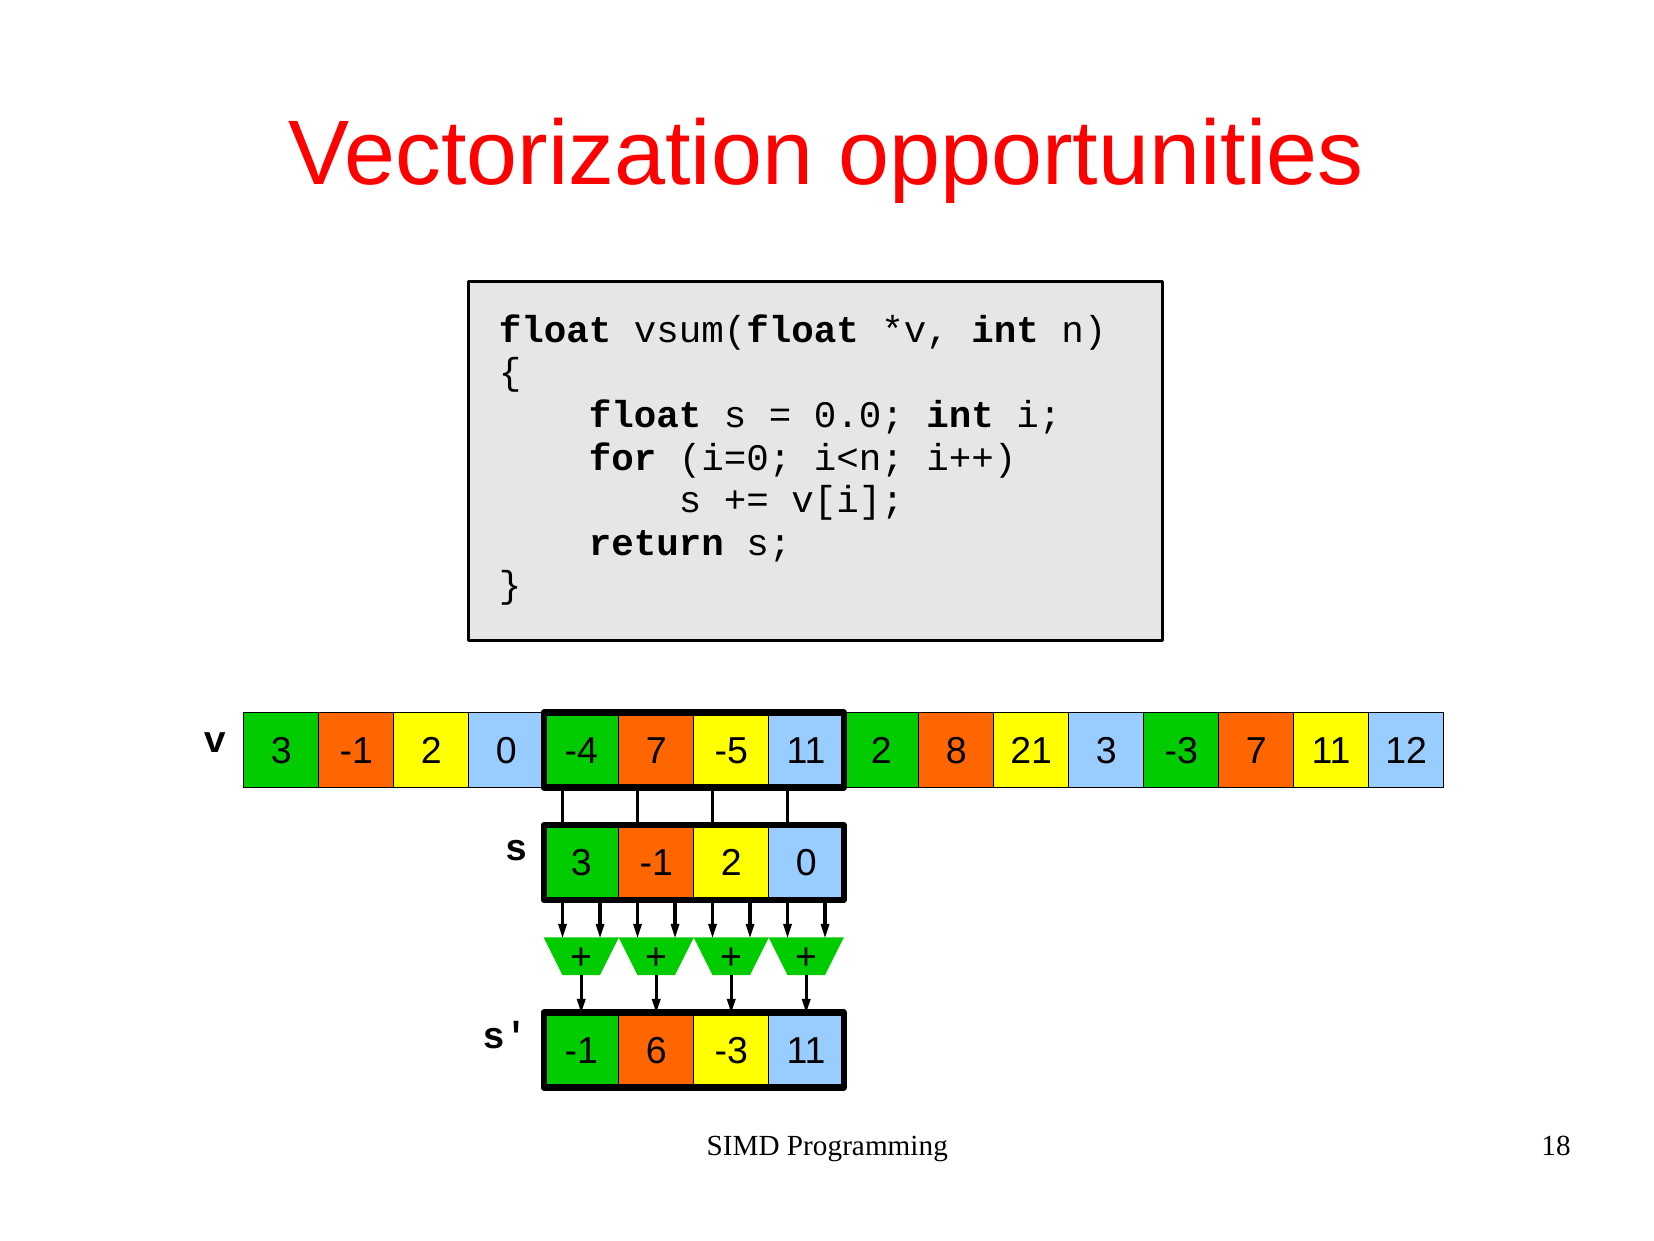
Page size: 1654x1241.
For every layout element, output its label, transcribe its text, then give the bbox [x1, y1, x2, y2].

text_box 3 [1068, 712, 1143, 788]
text_box v [187, 712, 243, 774]
text_box 12 [1368, 712, 1444, 788]
text_box 2 [847, 712, 919, 788]
text_box + [768, 937, 844, 976]
text_box -4 [547, 716, 619, 784]
text_box -5 [693, 716, 768, 784]
text_box 7 [619, 716, 693, 784]
text_box 8 [919, 712, 993, 788]
text_box -3 [693, 1016, 768, 1084]
text_box -3 [1143, 712, 1219, 788]
text_box 11 [1293, 712, 1368, 788]
text_box 2 [693, 828, 768, 897]
text_box 3 [243, 712, 318, 788]
text_box 11 [768, 716, 841, 784]
text_box s' [466, 1008, 544, 1069]
title Vectorization opportunities [82, 49, 1571, 257]
text_box -1 [618, 828, 693, 897]
text_box + [543, 937, 619, 976]
text_box 11 [768, 1016, 841, 1084]
text_box s [488, 820, 544, 882]
text_box -1 [547, 1016, 618, 1084]
text_box 6 [618, 1016, 693, 1084]
text_box 0 [768, 828, 841, 897]
text_box 7 [1219, 712, 1293, 788]
text_box 2 [393, 712, 468, 788]
text_box 21 [993, 712, 1068, 788]
text_box 3 [547, 828, 618, 897]
text_box + [618, 937, 694, 976]
text_box -1 [318, 712, 393, 788]
text_box float vsum(float *v, int n) { float s = 0.0; int i; for (i=0; i<n; i++) s += v[i]; return s; } [468, 281, 1163, 641]
text_box + [693, 937, 769, 976]
text_box 0 [468, 712, 541, 788]
